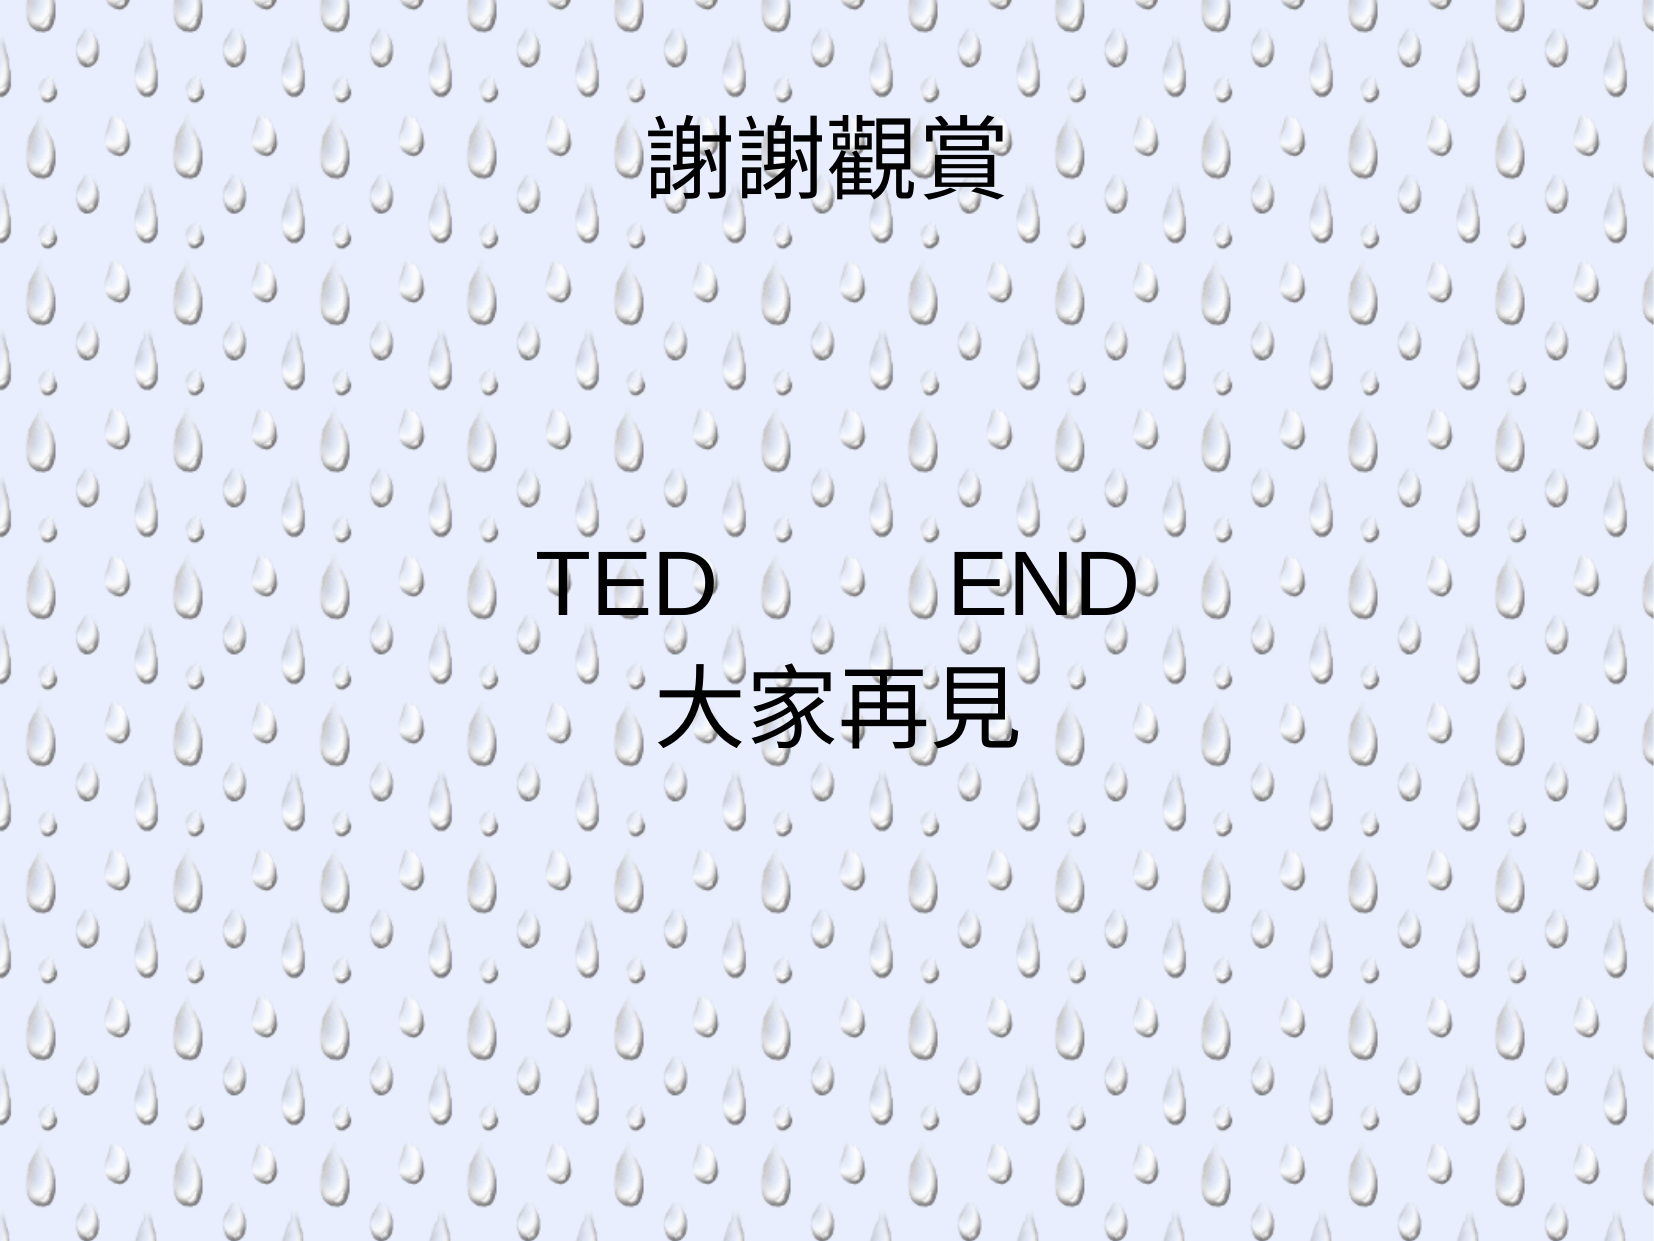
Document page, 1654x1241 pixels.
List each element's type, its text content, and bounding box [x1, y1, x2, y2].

picture [0, 0, 1654, 1241]
subtitle TED END 大家再見 [94, 290, 1583, 1010]
title 謝謝觀賞 [82, 49, 1571, 257]
